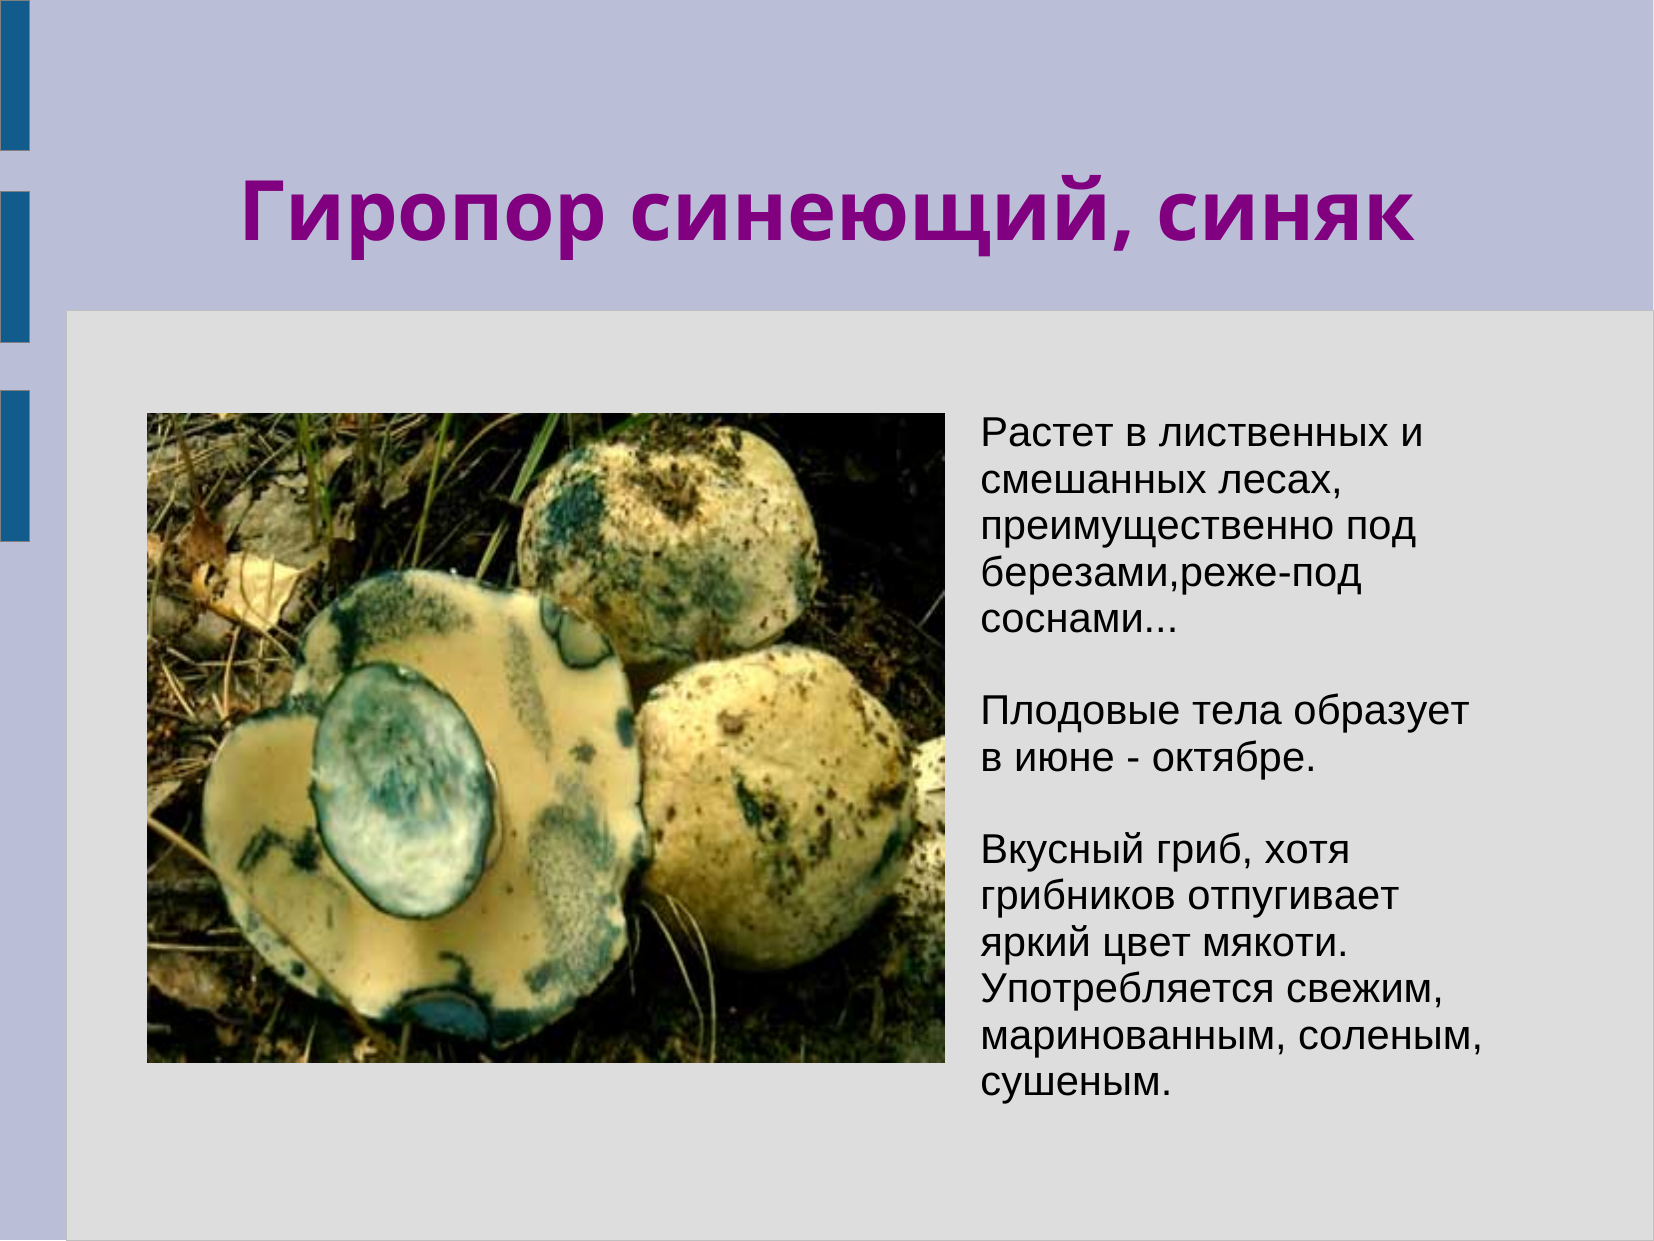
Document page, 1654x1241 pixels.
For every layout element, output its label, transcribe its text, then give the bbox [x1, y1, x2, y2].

title Гиропор синеющий, синяк [121, 102, 1534, 310]
picture [147, 413, 945, 1063]
text_box Растет в лиственных и смешанных лесах, преимущественно под березами,реже-под соснами... Плодовые тела образует в июне - октябре. Вкусный гриб, хотя грибников отпугивает яркий цвет мякоти. Употребляется свежим, маринованным, соленым, сушеным. [965, 399, 1506, 1120]
